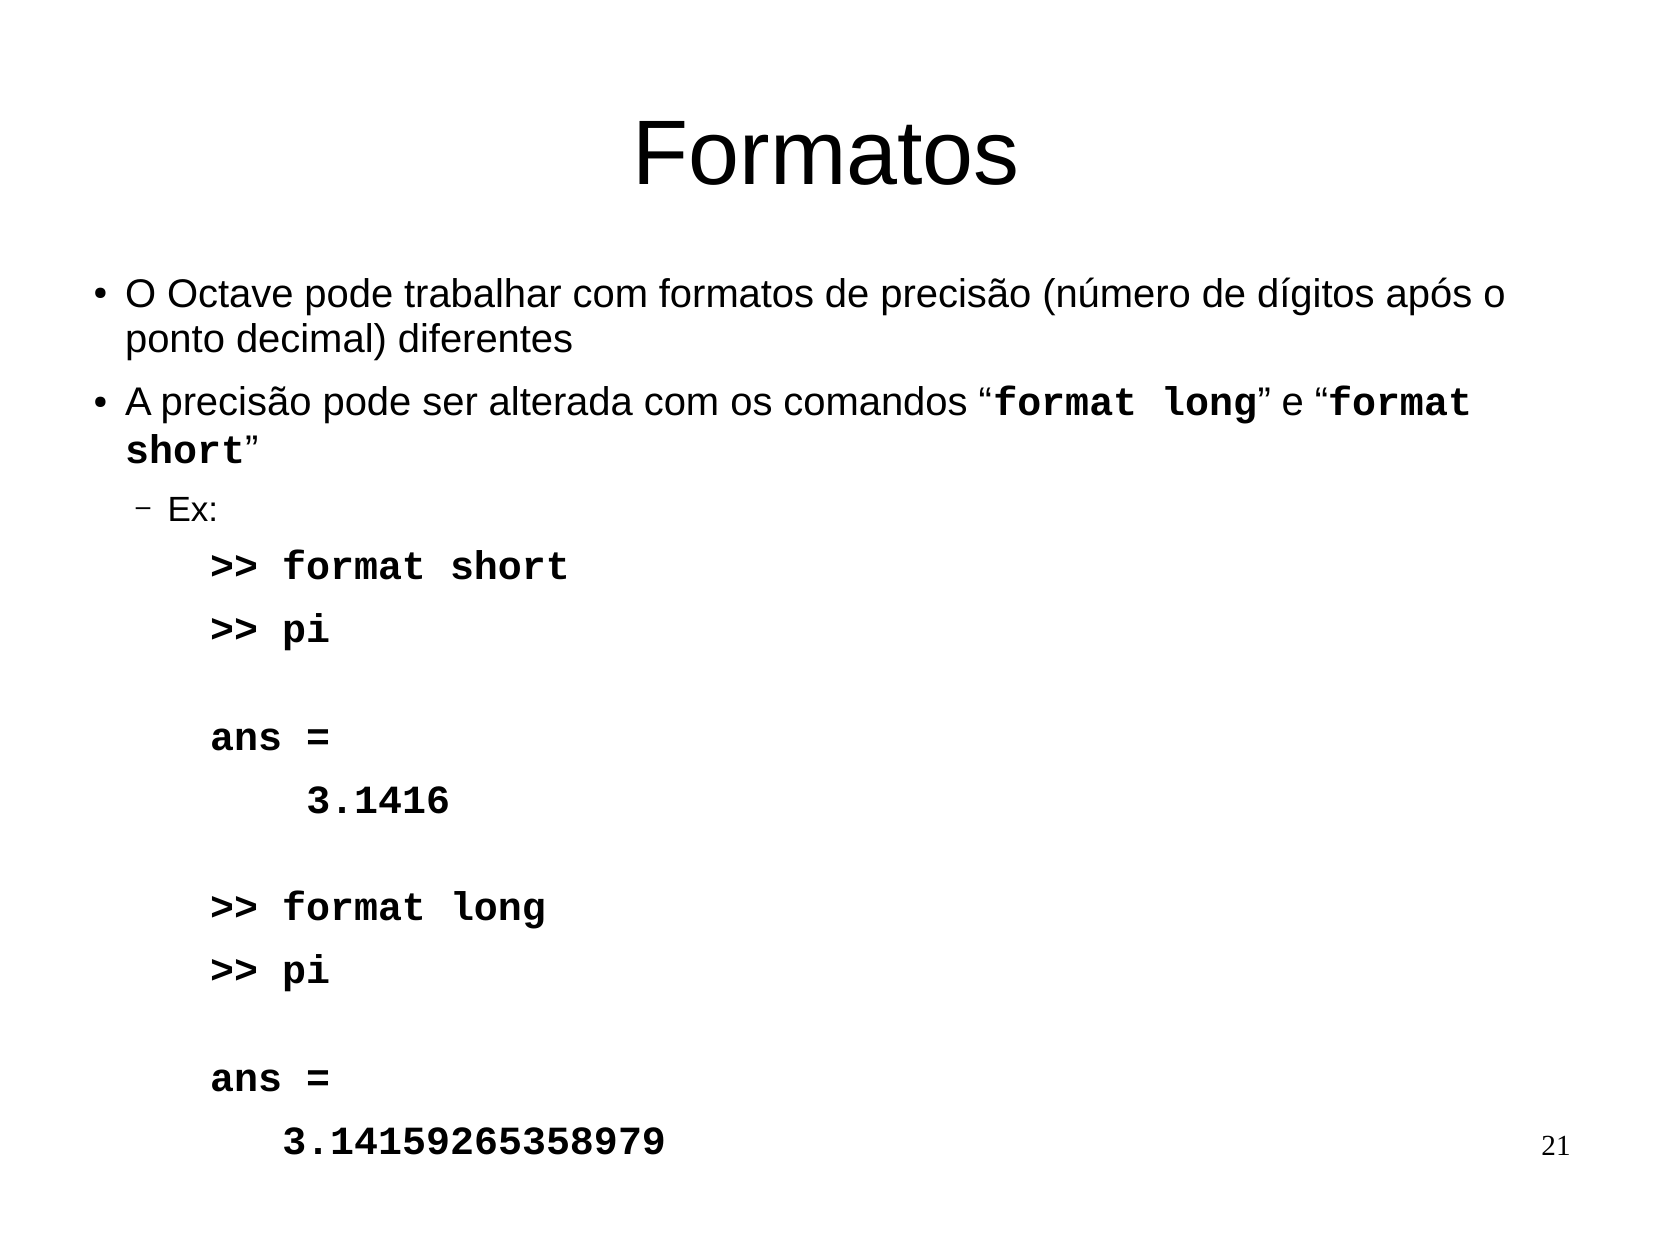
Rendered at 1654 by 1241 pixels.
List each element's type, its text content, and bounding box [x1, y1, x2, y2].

list O Octave pode trabalhar com formatos de precisão (número de dígitos após o ponto decimal) diferentes A precisão pode ser alterada com os comandos “format long” e “format short” Ex: >> format short >> pi ans = 3.1416 >> format long >> pi ans = 3.14159265358979 [82, 271, 1571, 1170]
title Formatos [82, 49, 1571, 257]
